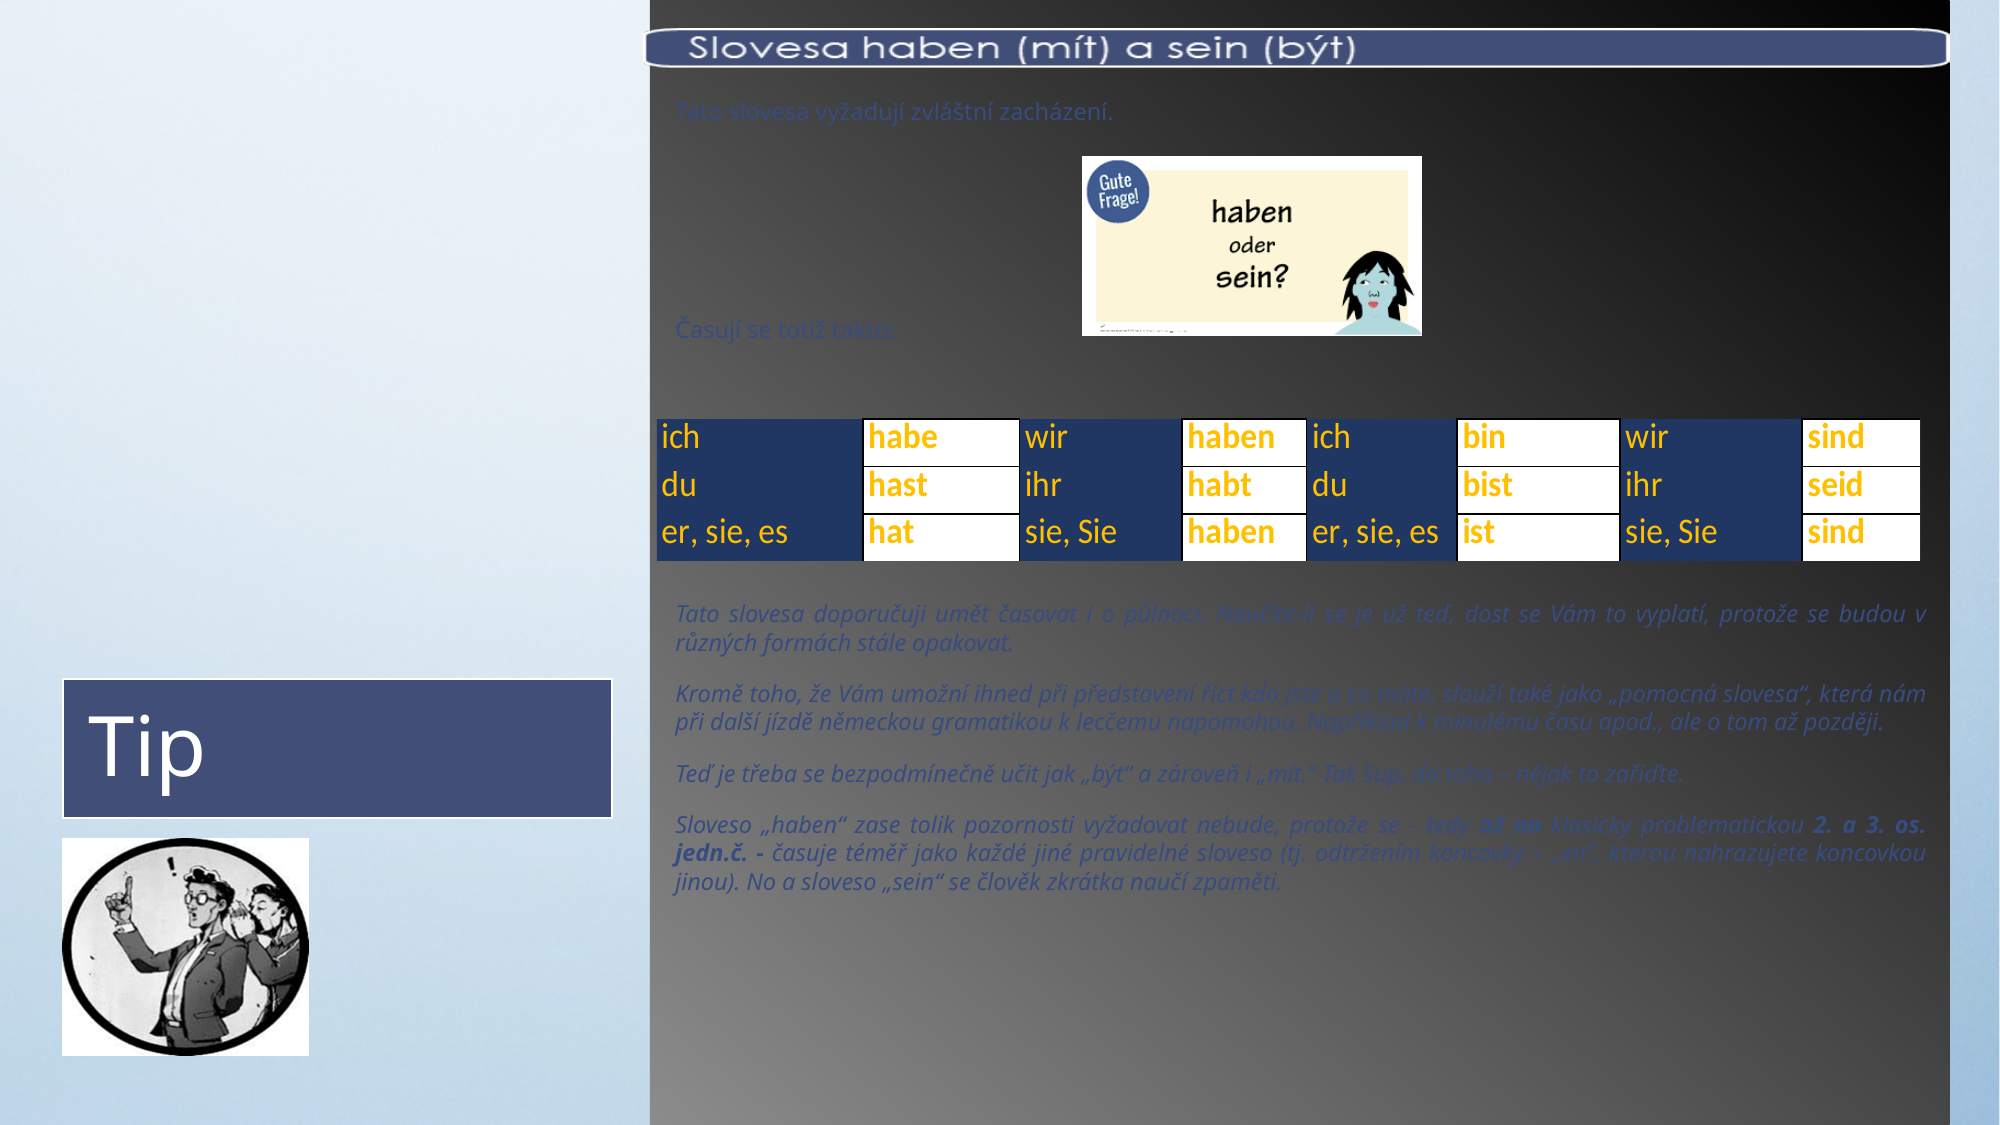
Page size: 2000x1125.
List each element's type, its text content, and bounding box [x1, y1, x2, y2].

picture [655, 417, 1922, 563]
list Tato slovesa vyžadují zvláštní zacházení. Časují se totiž takto: Tato slovesa doporučuji umět časovat i o půlnoci. Naučíte-li se je už teď, dost se Vám to vyplatí, protože se budou v různých formách stále opakovat. Kromě toho, že Vám umožní ihned při představení říct kdo jste a co máte, slouží také jako „pomocná slovesa“, která nám při další jízdě německou gramatikou k lecčemu napomohou. Například k minulému času apod., ale o tom až později. Teď je třeba se bezpodmínečně učit jak „být“ a zároveň i „mít.“ Tak šup, do toho – nějak to zařiďte. Sloveso „haben“ zase tolik pozornosti vyžadovat nebude, protože se - tedy až na klasicky problematickou 2. a 3. os. jedn.č. - časuje téměř jako každé jiné pravidelné sloveso (tj. odtržením koncovky – „en“, kterou nahrazujete koncovkou jinou). No a sloveso „sein“ se člověk zkrátka naučí zpaměti. [655, 85, 1950, 1088]
picture [62, 838, 309, 1056]
title Tip [62, 679, 613, 819]
picture [643, 17, 1950, 85]
picture [1082, 157, 1422, 336]
